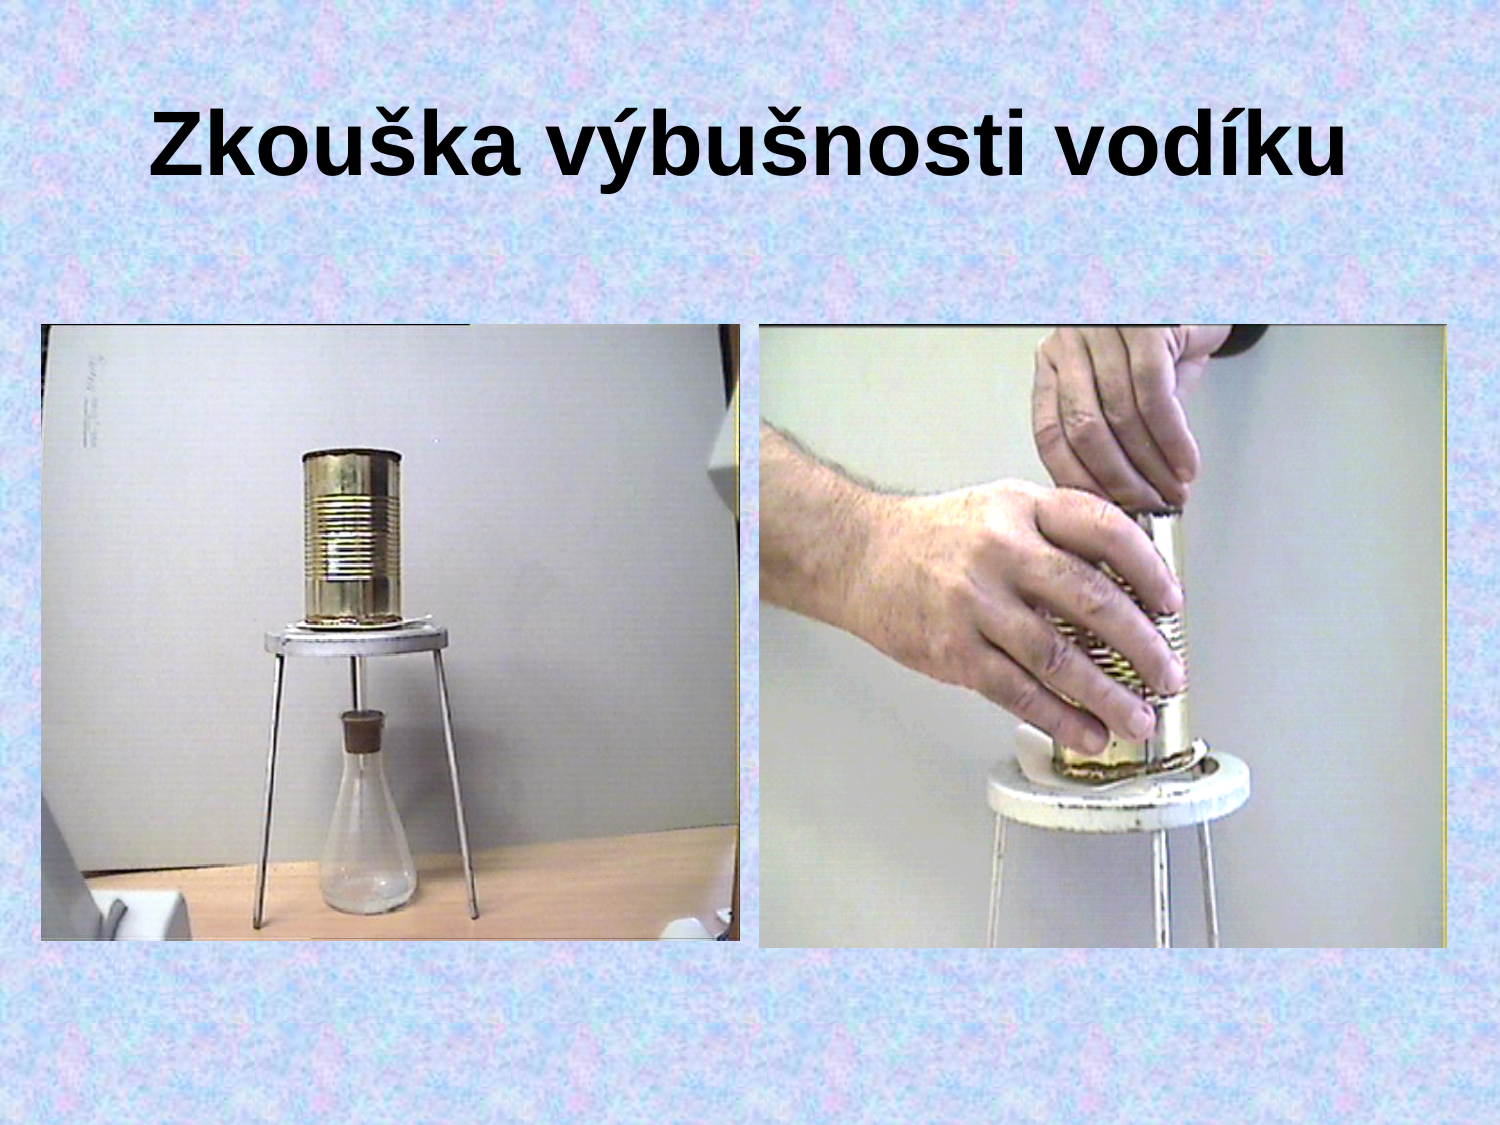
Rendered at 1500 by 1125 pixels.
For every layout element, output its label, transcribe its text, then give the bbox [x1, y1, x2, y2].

picture [41, 324, 740, 941]
title Zkouška výbušnosti vodíku [75, 45, 1426, 233]
picture [759, 324, 1447, 948]
